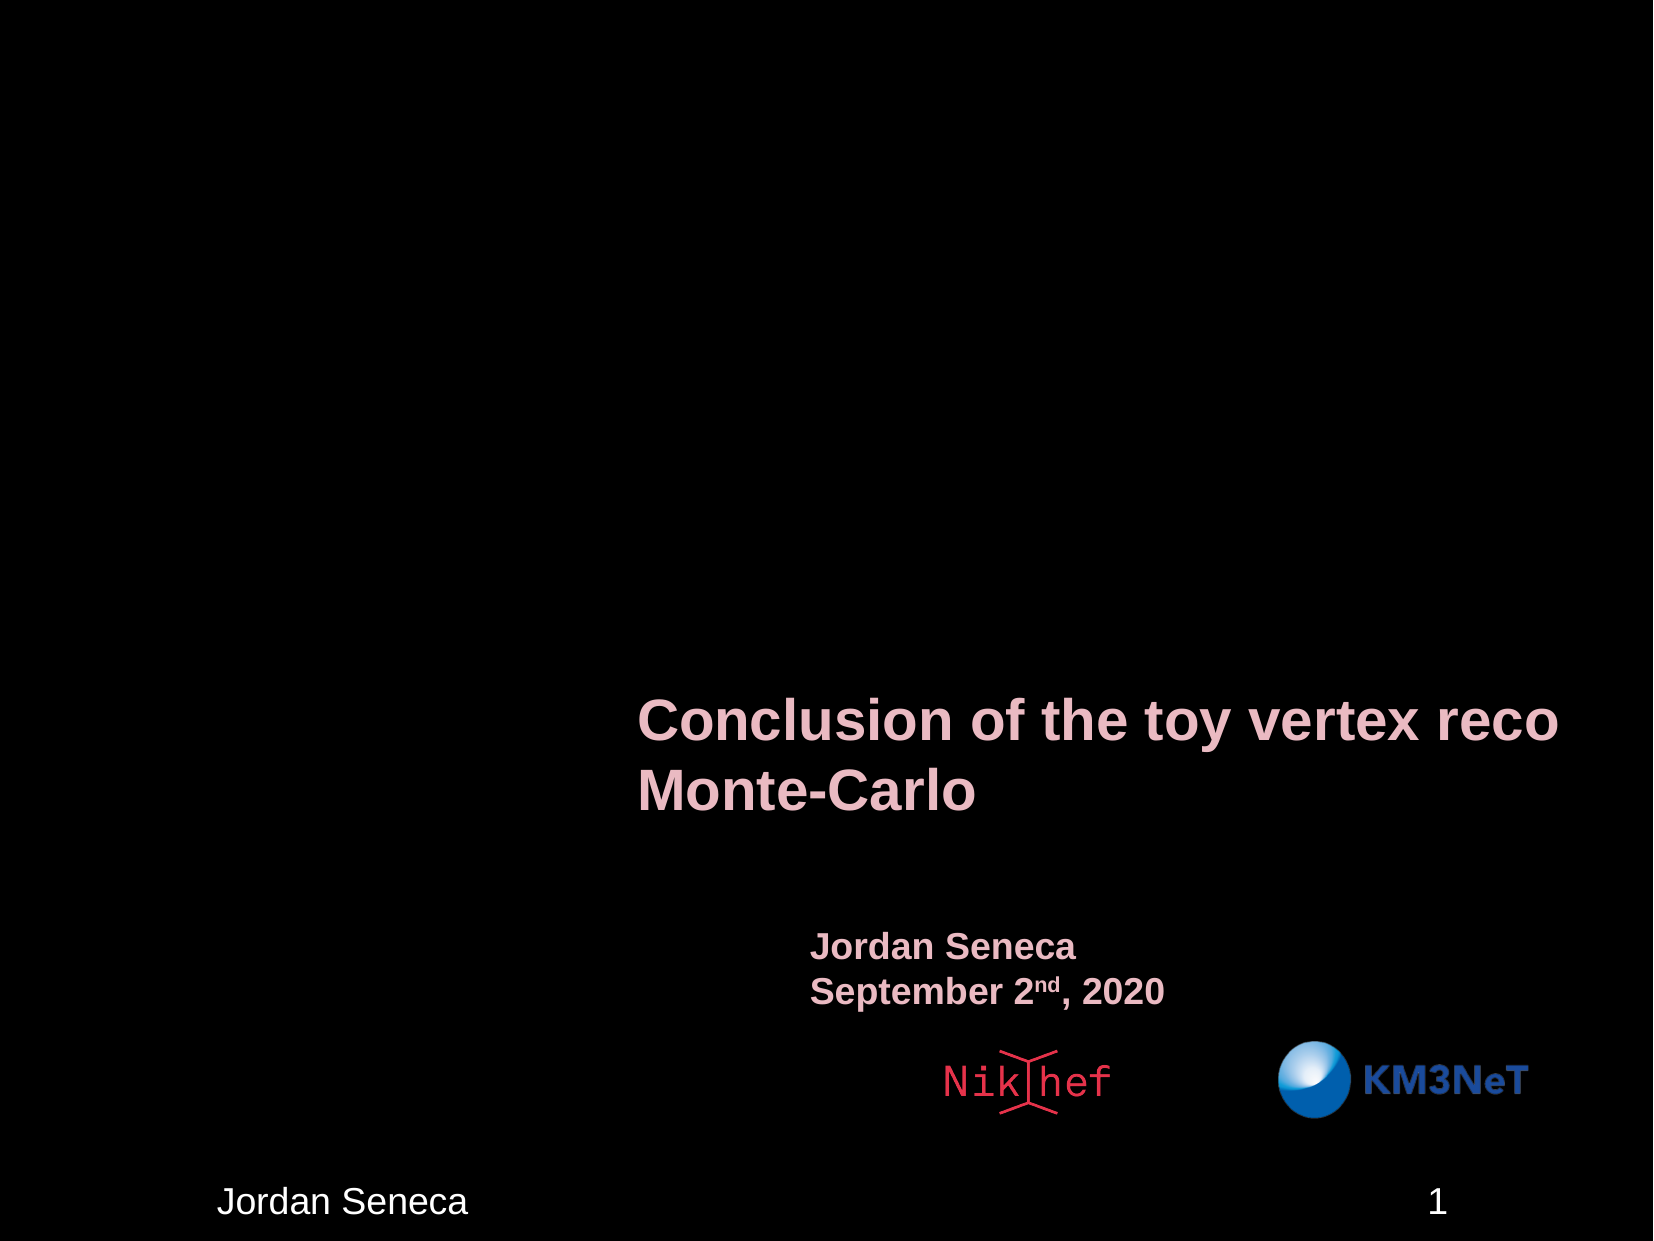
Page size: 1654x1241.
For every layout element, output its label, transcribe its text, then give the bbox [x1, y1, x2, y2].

picture [1277, 1040, 1530, 1120]
picture [945, 1049, 1110, 1116]
text_box Conclusion of the toy vertex reco Monte-Carlo [622, 674, 1620, 830]
text_box Jordan Seneca September 2nd, 2020 [794, 914, 1654, 1020]
